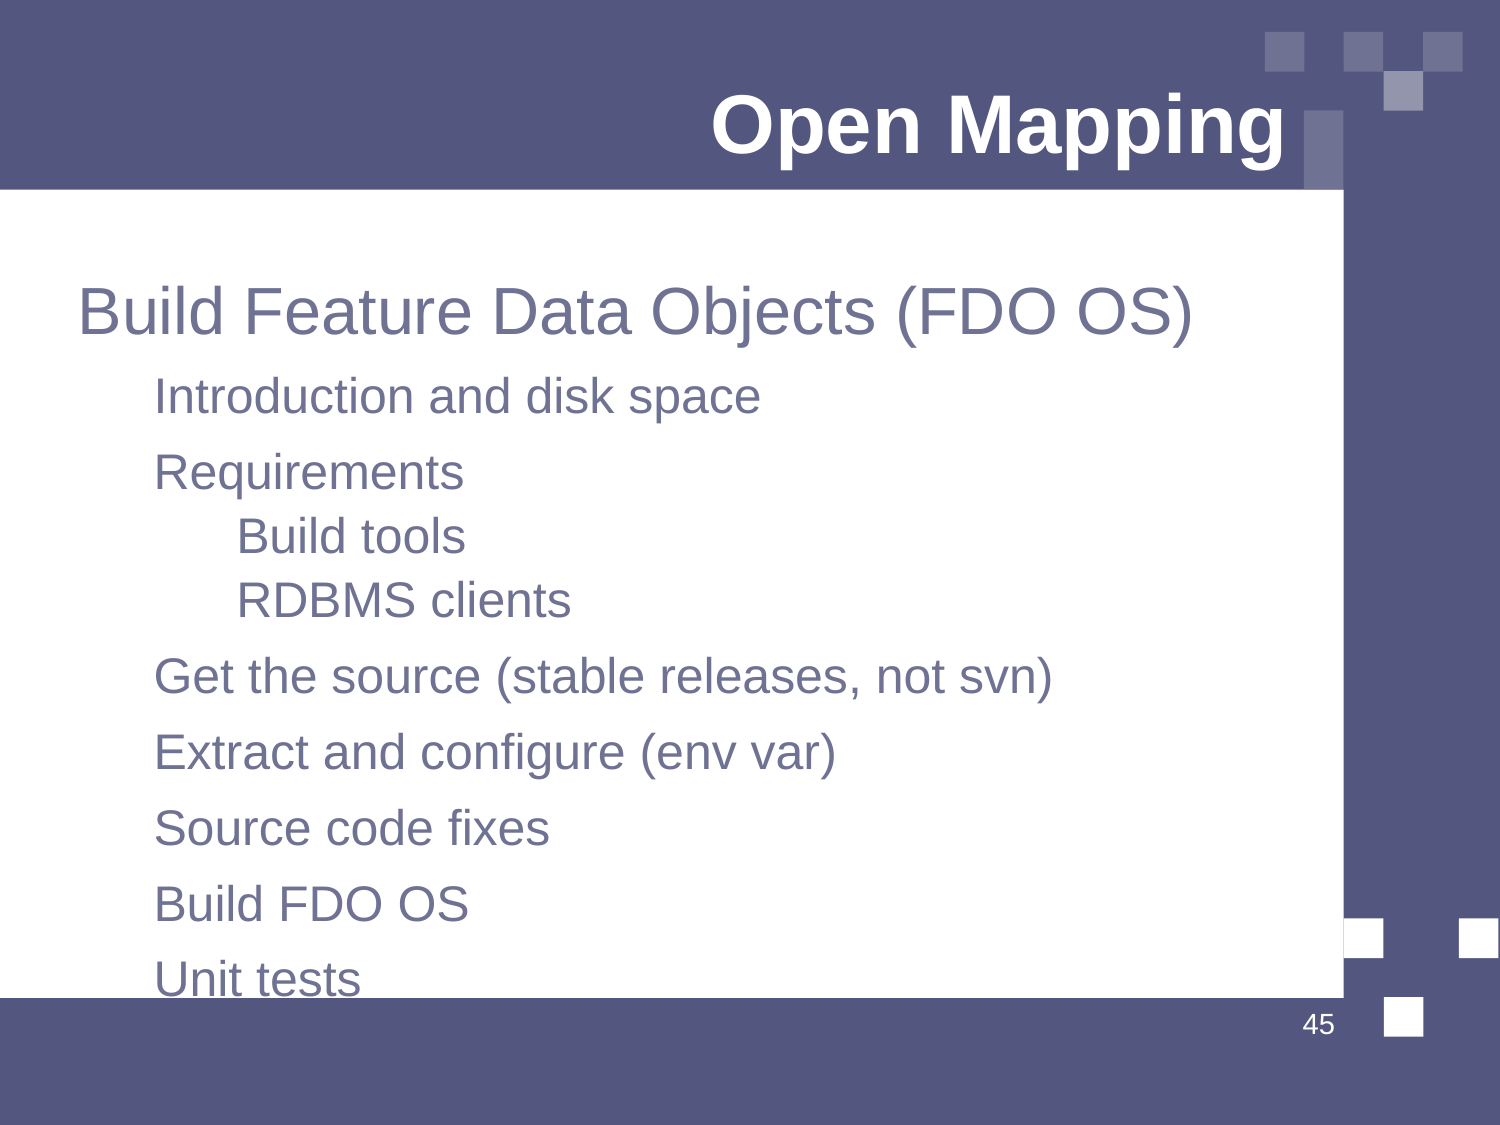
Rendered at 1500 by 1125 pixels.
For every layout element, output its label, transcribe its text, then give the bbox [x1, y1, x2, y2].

title Open Mapping [58, 74, 1288, 176]
list Build Feature Data Objects (FDO OS) Introduction and disk space Requirements Build tools RDBMS clients Get the source (stable releases, not svn) Extract and configure (env var) Source code fixes Build FDO OS Unit tests [59, 236, 1289, 970]
